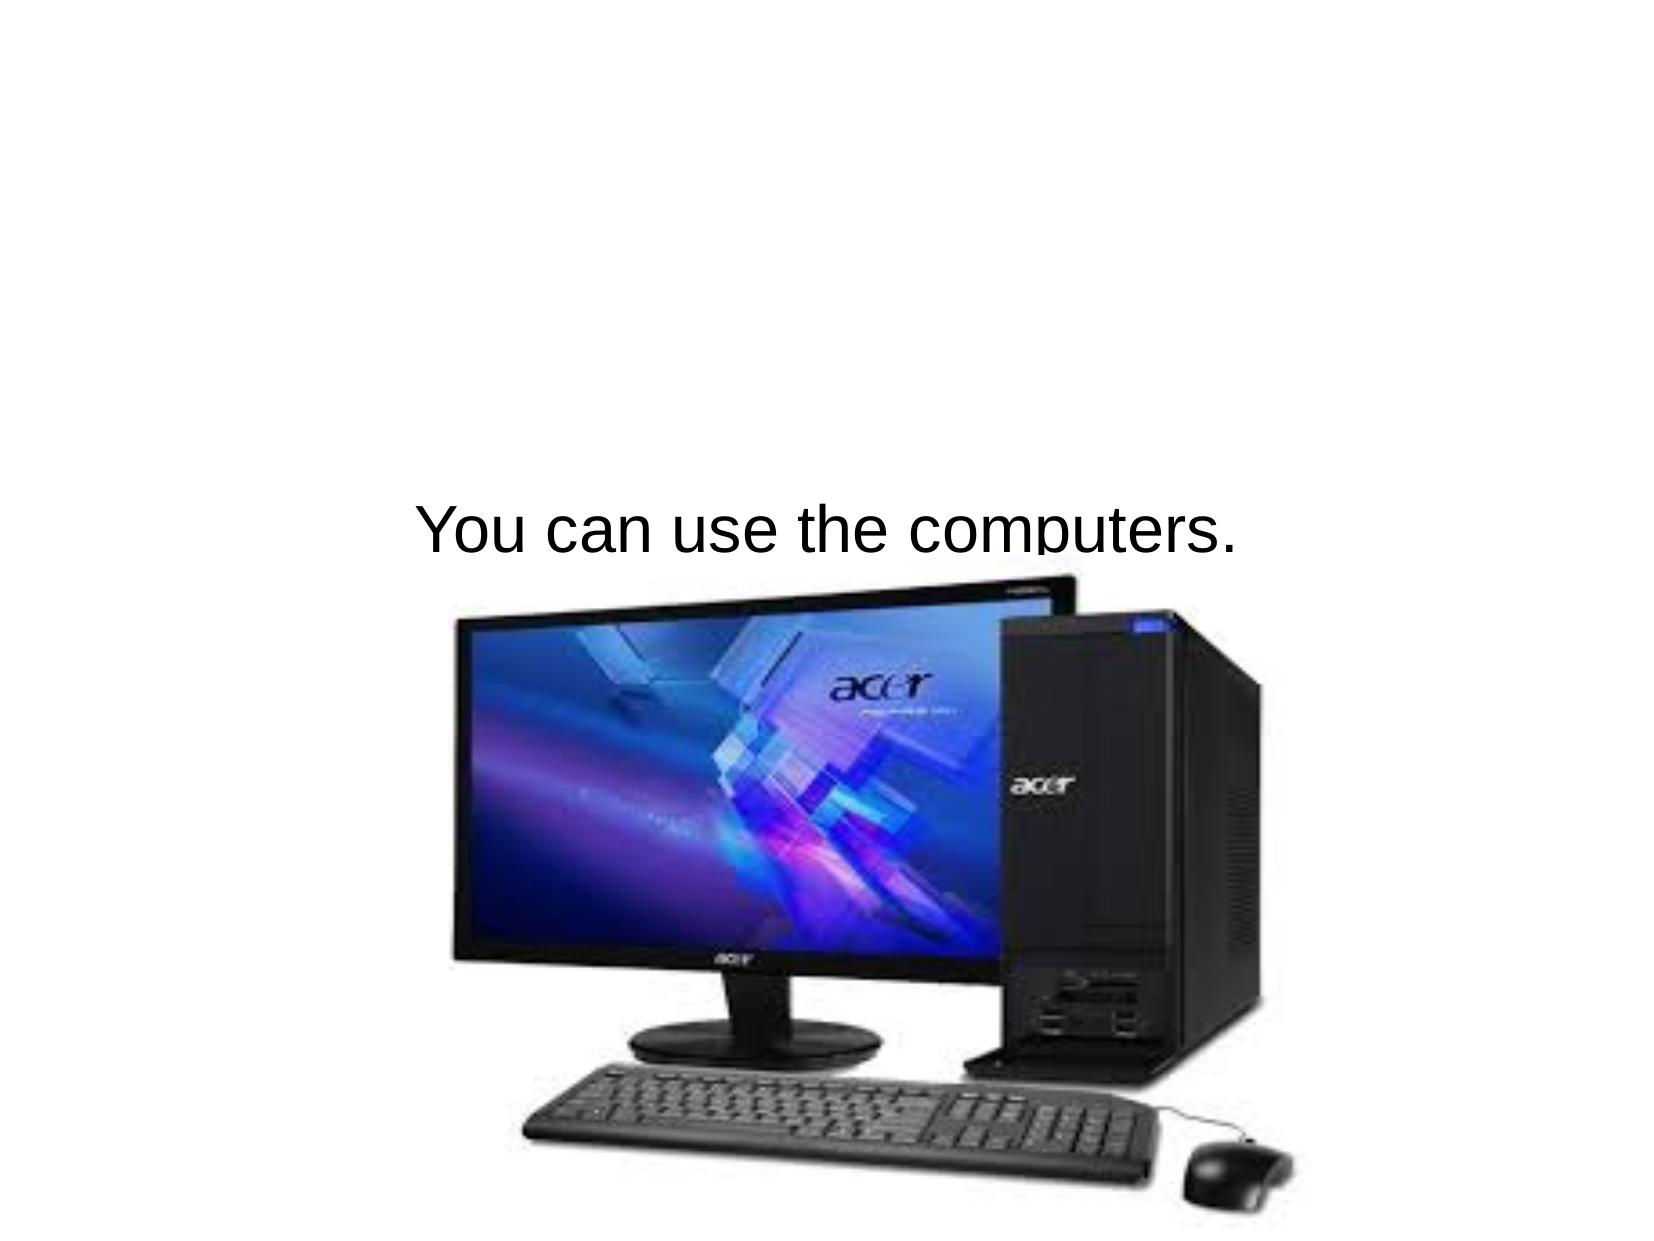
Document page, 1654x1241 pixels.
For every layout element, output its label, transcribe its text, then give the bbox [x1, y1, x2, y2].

picture [448, 555, 1312, 1241]
subtitle You can use the computers. [82, 49, 1571, 1010]
